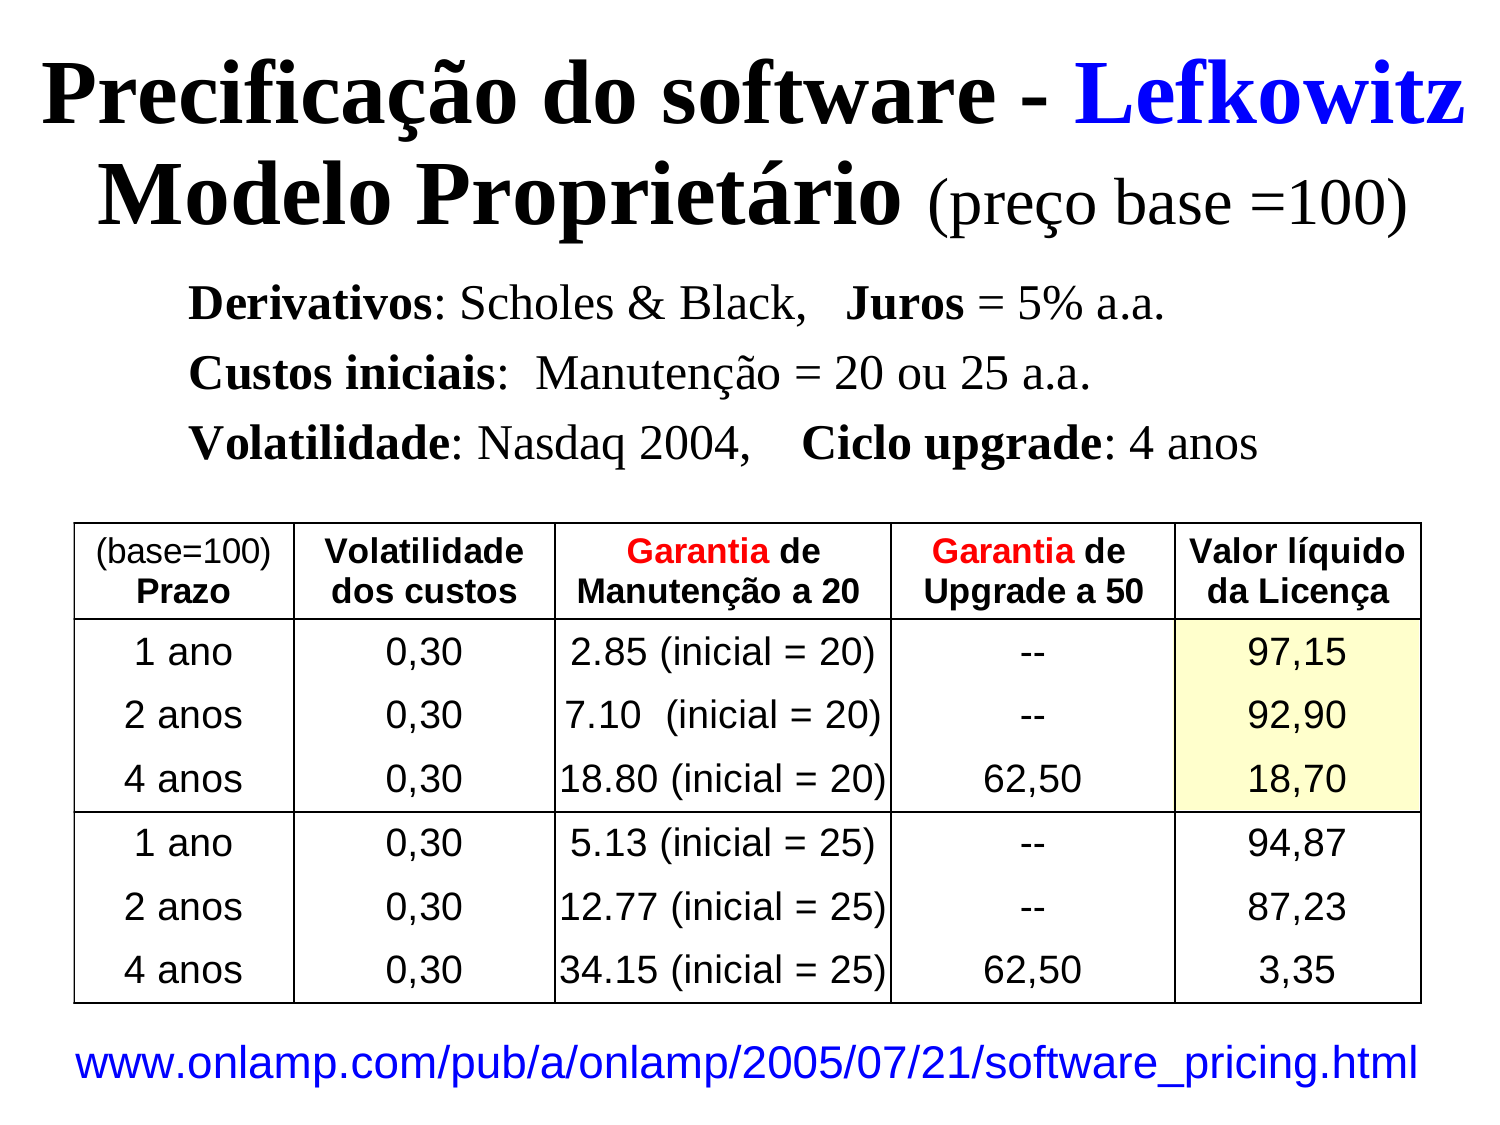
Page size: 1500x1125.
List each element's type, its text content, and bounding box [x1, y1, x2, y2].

text_box Derivativos: Scholes & Black, Juros = 5% a.a. Custos iniciais: Manutenção = 20 ou 25 a.a. Volatilidade: Nasdaq 2004, Ciclo upgrade: 4 anos [189, 266, 1294, 473]
title Precificação do software - Lefkowitz Modelo Proprietário (preço base =100) [0, 34, 1500, 253]
text_box www.onlamp.com/pub/a/onlamp/2005/07/21/software_pricing.html [75, 1037, 1421, 1089]
chart [73, 522, 1423, 1005]
